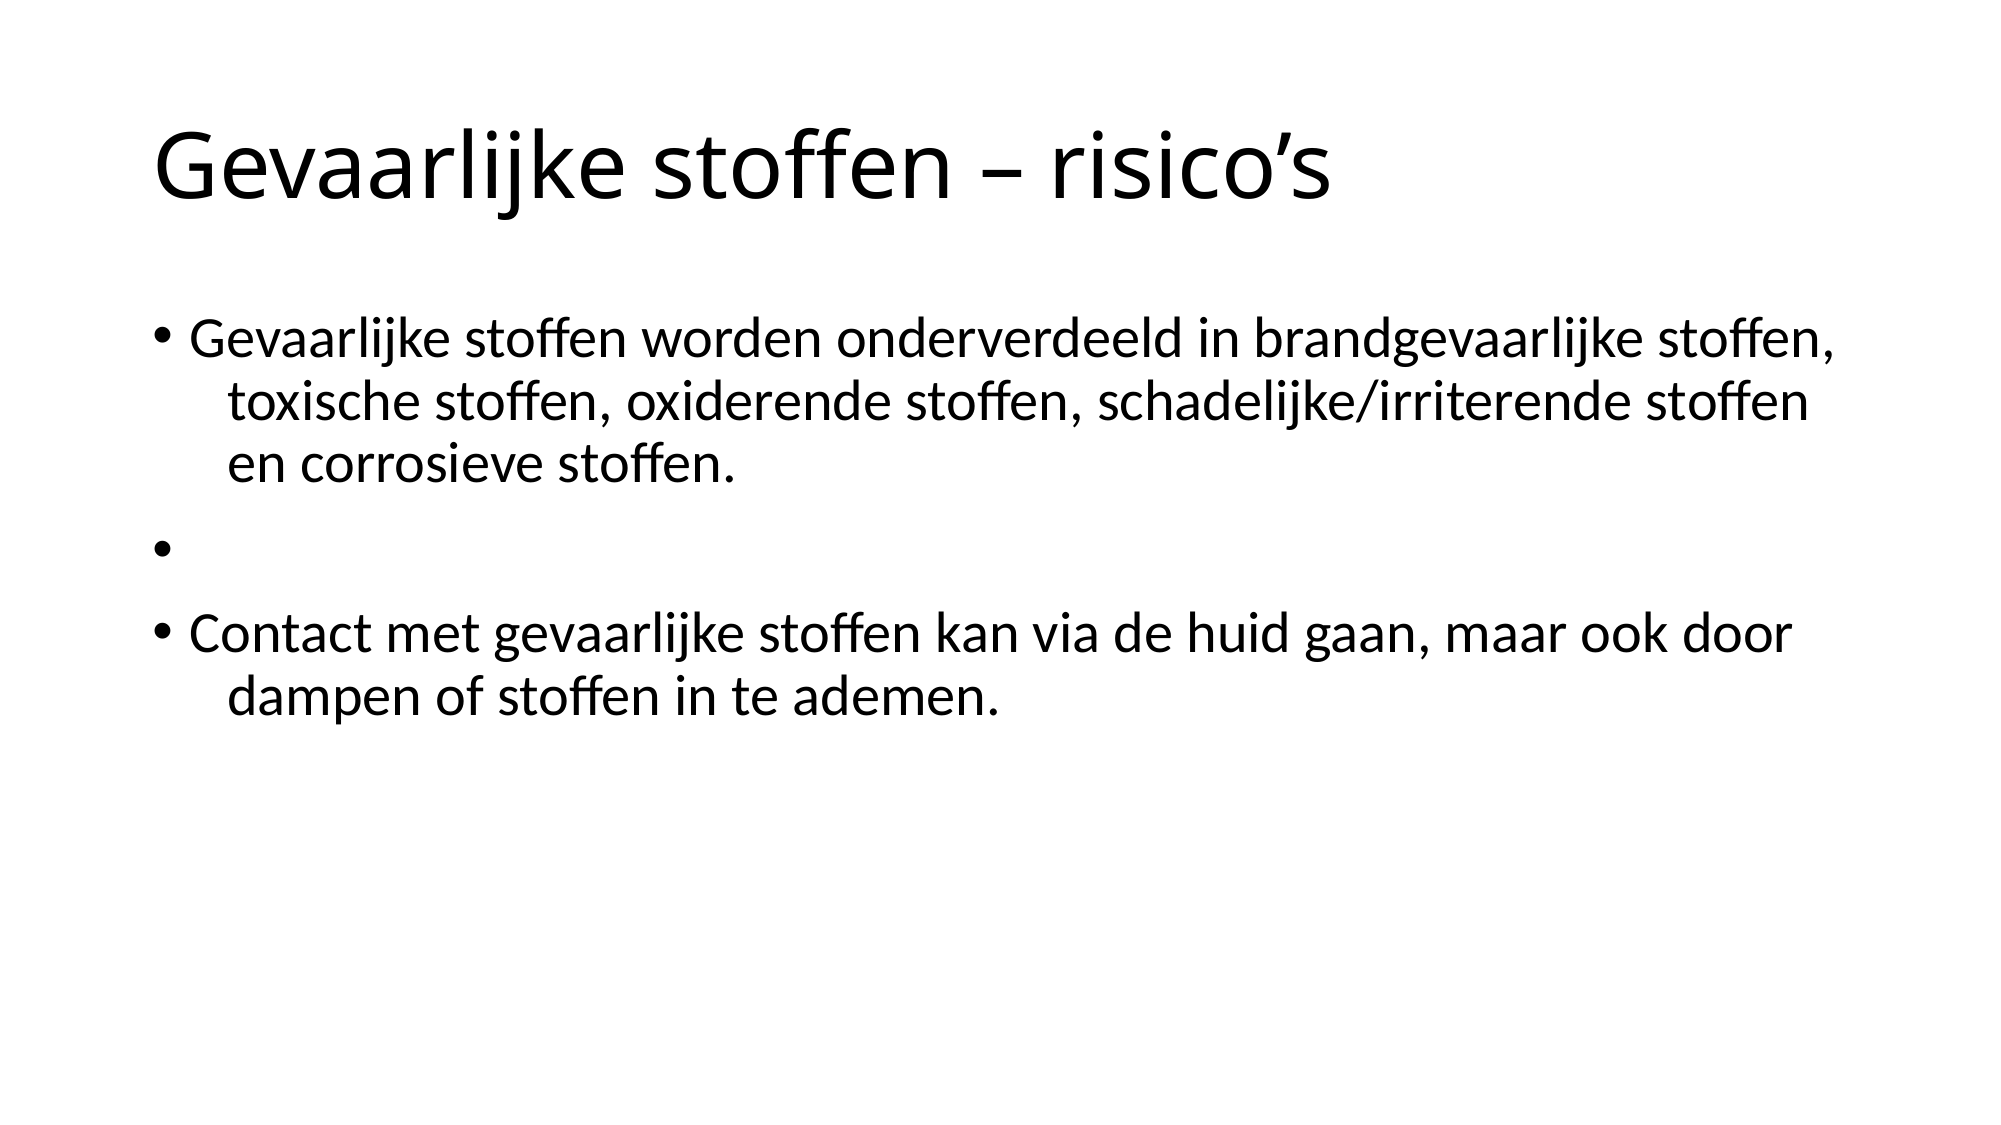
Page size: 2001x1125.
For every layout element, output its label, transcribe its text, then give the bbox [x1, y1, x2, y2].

list Gevaarlijke stoffen worden onderverdeeld in brandgevaarlijke stoffen, toxische stoffen, oxiderende stoffen, schadelijke/irriterende stoffen en corrosieve stoffen. Contact met gevaarlijke stoffen kan via de huid gaan, maar ook door dampen of stoffen in te ademen. [137, 299, 1863, 1014]
title Gevaarlijke stoffen – risico’s [137, 59, 1863, 278]
